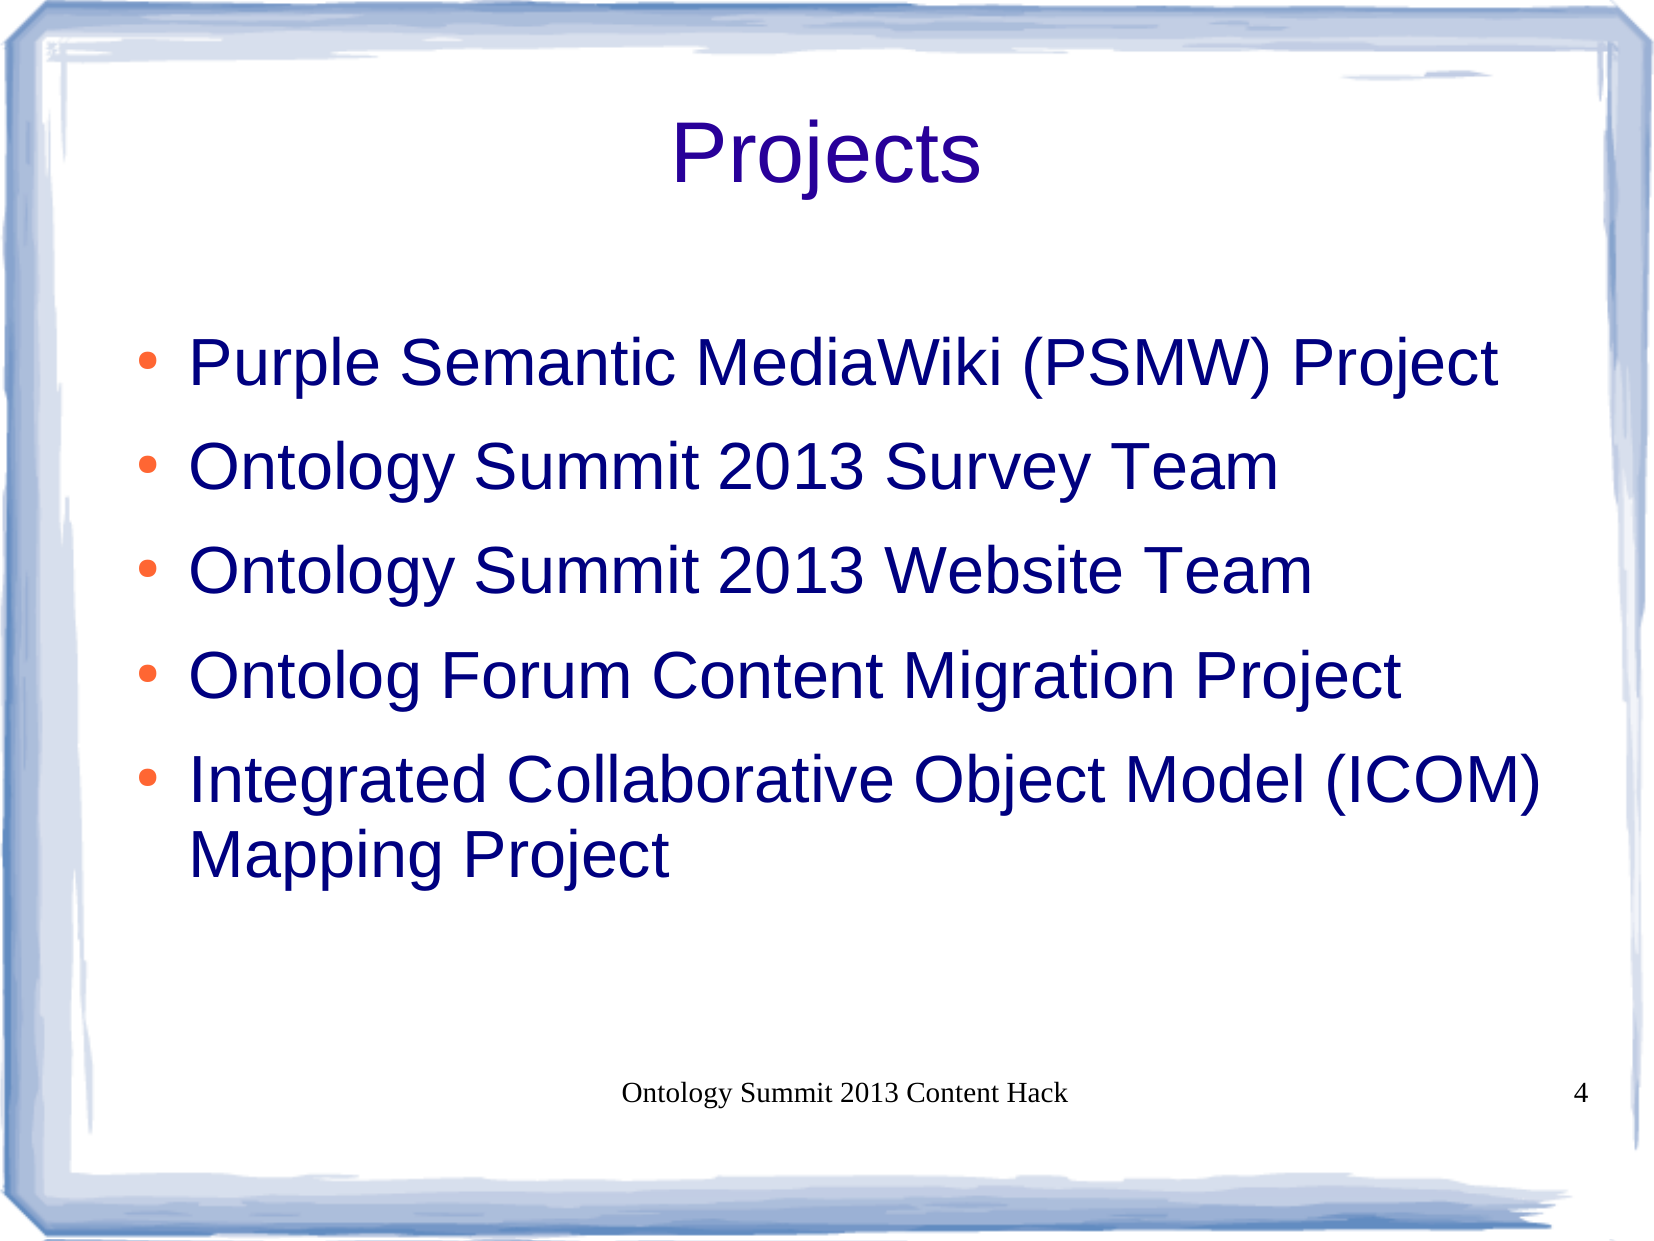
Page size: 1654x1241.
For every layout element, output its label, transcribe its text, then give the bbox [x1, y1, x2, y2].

list Purple Semantic MediaWiki (PSMW) Project Ontology Summit 2013 Survey Team Ontology Summit 2013 Website Team Ontolog Forum Content Migration Project Integrated Collaborative Object Model (ICOM) Mapping Project [118, 324, 1571, 1144]
title Projects [82, 49, 1571, 257]
picture [0, 0, 1654, 1241]
